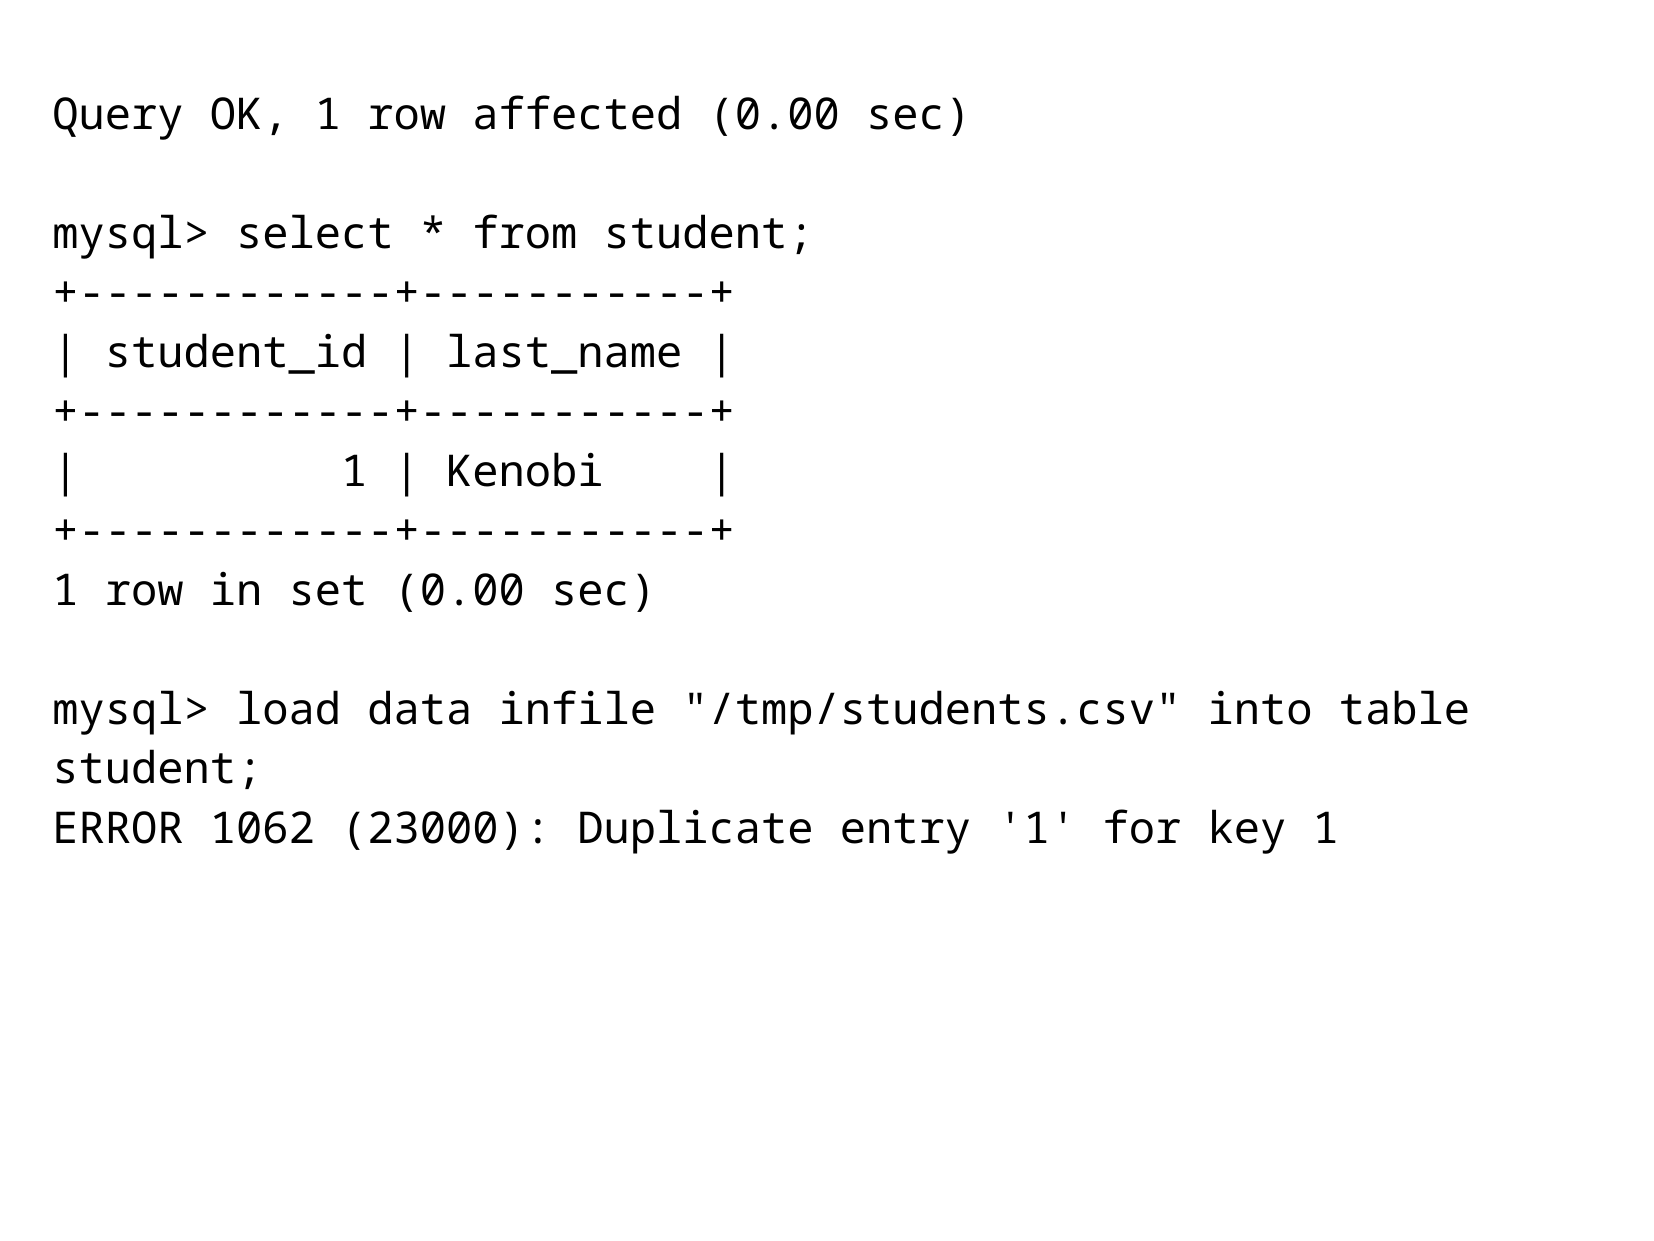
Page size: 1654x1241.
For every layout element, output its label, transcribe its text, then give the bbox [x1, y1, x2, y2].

text_box Query OK, 1 row affected (0.00 sec) mysql> select * from student; +------------+-----------+ | student_id | last_name | +------------+-----------+ | 1 | Kenobi | +------------+-----------+ 1 row in set (0.00 sec) mysql> load data infile "/tmp/students.csv" into table student; ERROR 1062 (23000): Duplicate entry '1' for key 1 [37, 75, 1654, 907]
